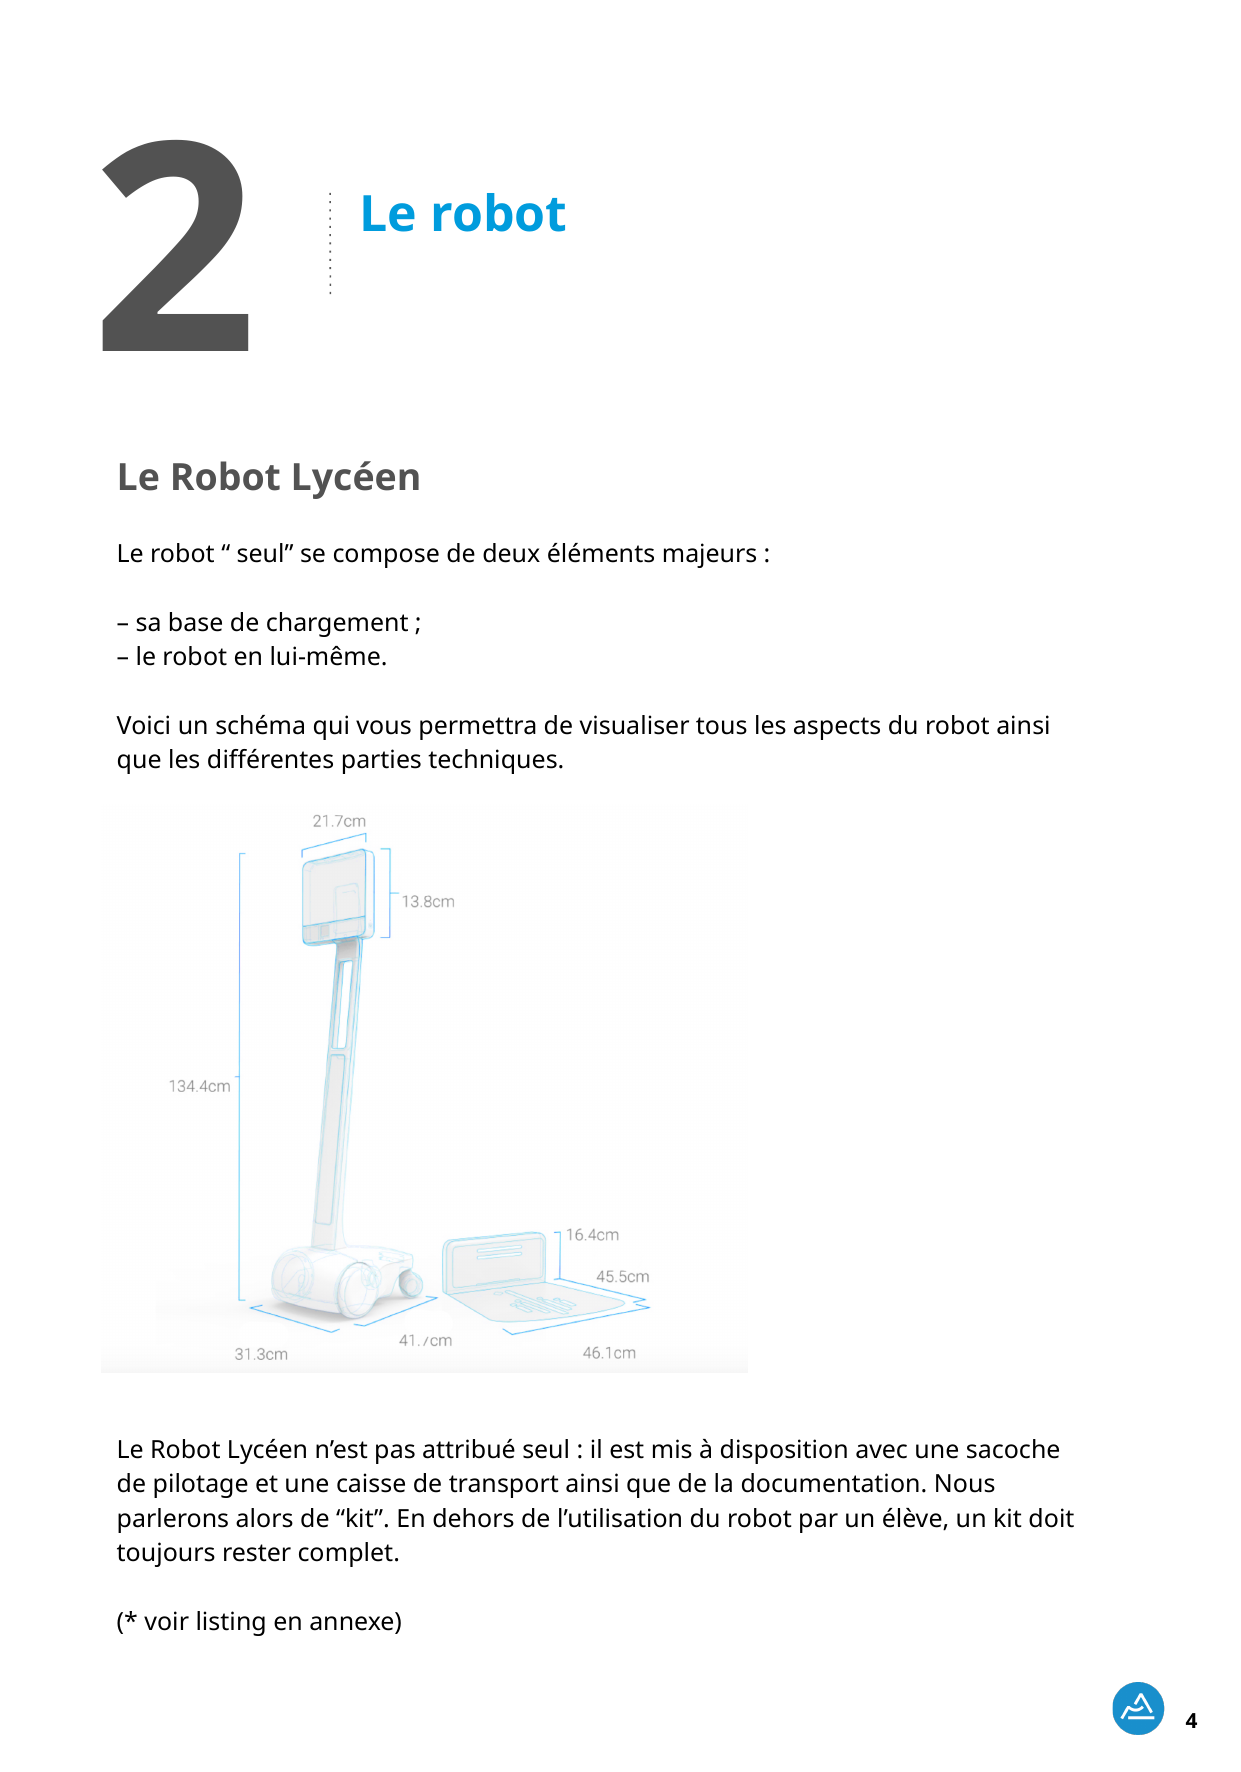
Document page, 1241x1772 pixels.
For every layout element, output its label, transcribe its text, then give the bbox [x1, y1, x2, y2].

text_box Le Robot Lycéen Le robot “ seul” se compose de deux éléments majeurs : – sa base de chargement ; – le robot en lui-même. Voici un schéma qui vous permettra de visualiser tous les aspects du robot ainsi que les différentes parties techniques. [101, 431, 1113, 790]
text_box 4 [1145, 1670, 1213, 1748]
picture [1112, 1682, 1172, 1735]
text_box 2 [76, 45, 384, 374]
text_box Le Robot Lycéen n’est pas attribué seul : il est mis à disposition avec une sacoche de pilotage et une caisse de transport ainsi que de la documentation. Nous parlerons alors de “kit”. En dehors de l’utilisation du robot par un élève, un kit doit toujours rester complet. (* voir listing en annexe) [101, 1413, 1113, 1642]
picture [101, 804, 748, 1373]
text_box Le robot [344, 166, 1149, 472]
